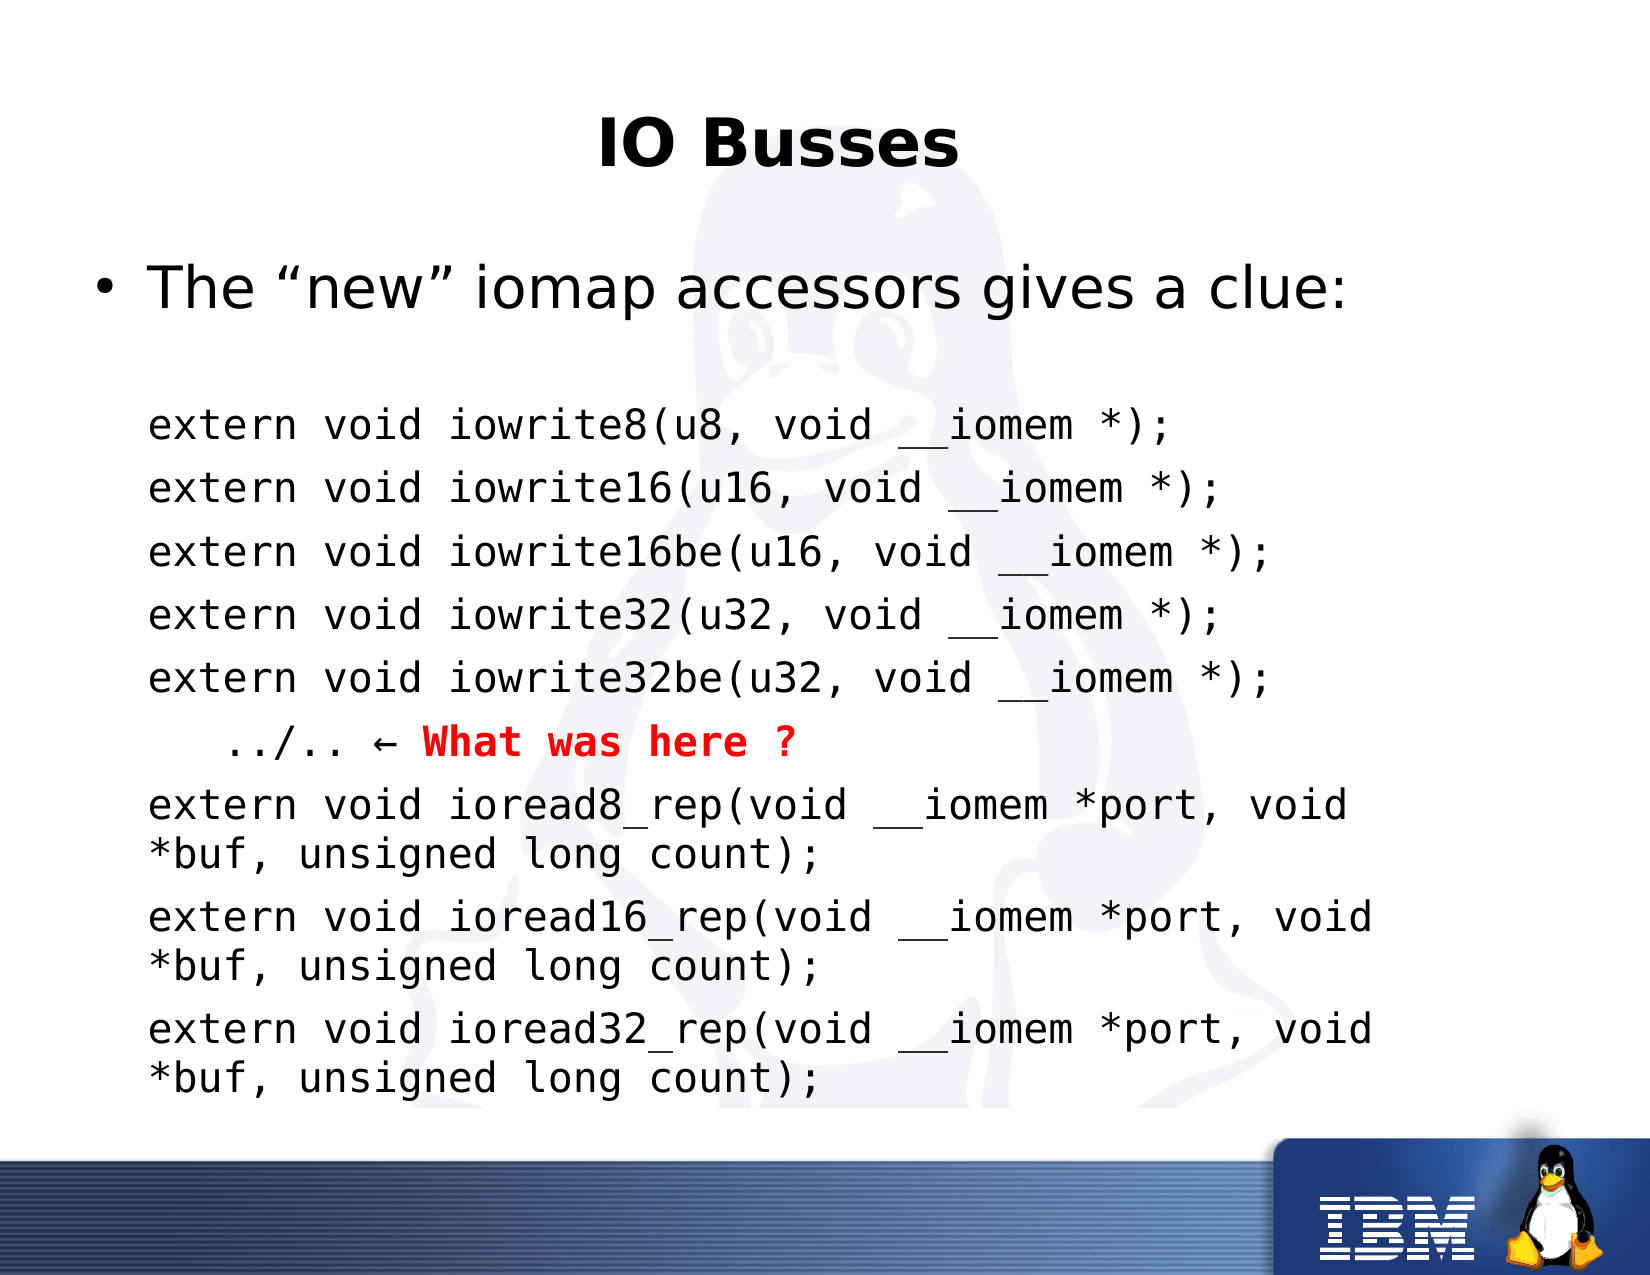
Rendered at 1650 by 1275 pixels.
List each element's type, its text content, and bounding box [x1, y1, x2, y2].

list The “new” iomap accessors gives a clue: extern void iowrite8(u8, void __iomem *); extern void iowrite16(u16, void __iomem *); extern void iowrite16be(u16, void __iomem *); extern void iowrite32(u32, void __iomem *); extern void iowrite32be(u32, void __iomem *); ../.. ← What was here ? extern void ioread8_rep(void __iomem *port, void *buf, unsigned long count); extern void ioread16_rep(void __iomem *port, void *buf, unsigned long count); extern void ioread32_rep(void __iomem *port, void *buf, unsigned long count); [76, 253, 1457, 1147]
title IO Busses [76, 76, 1457, 211]
